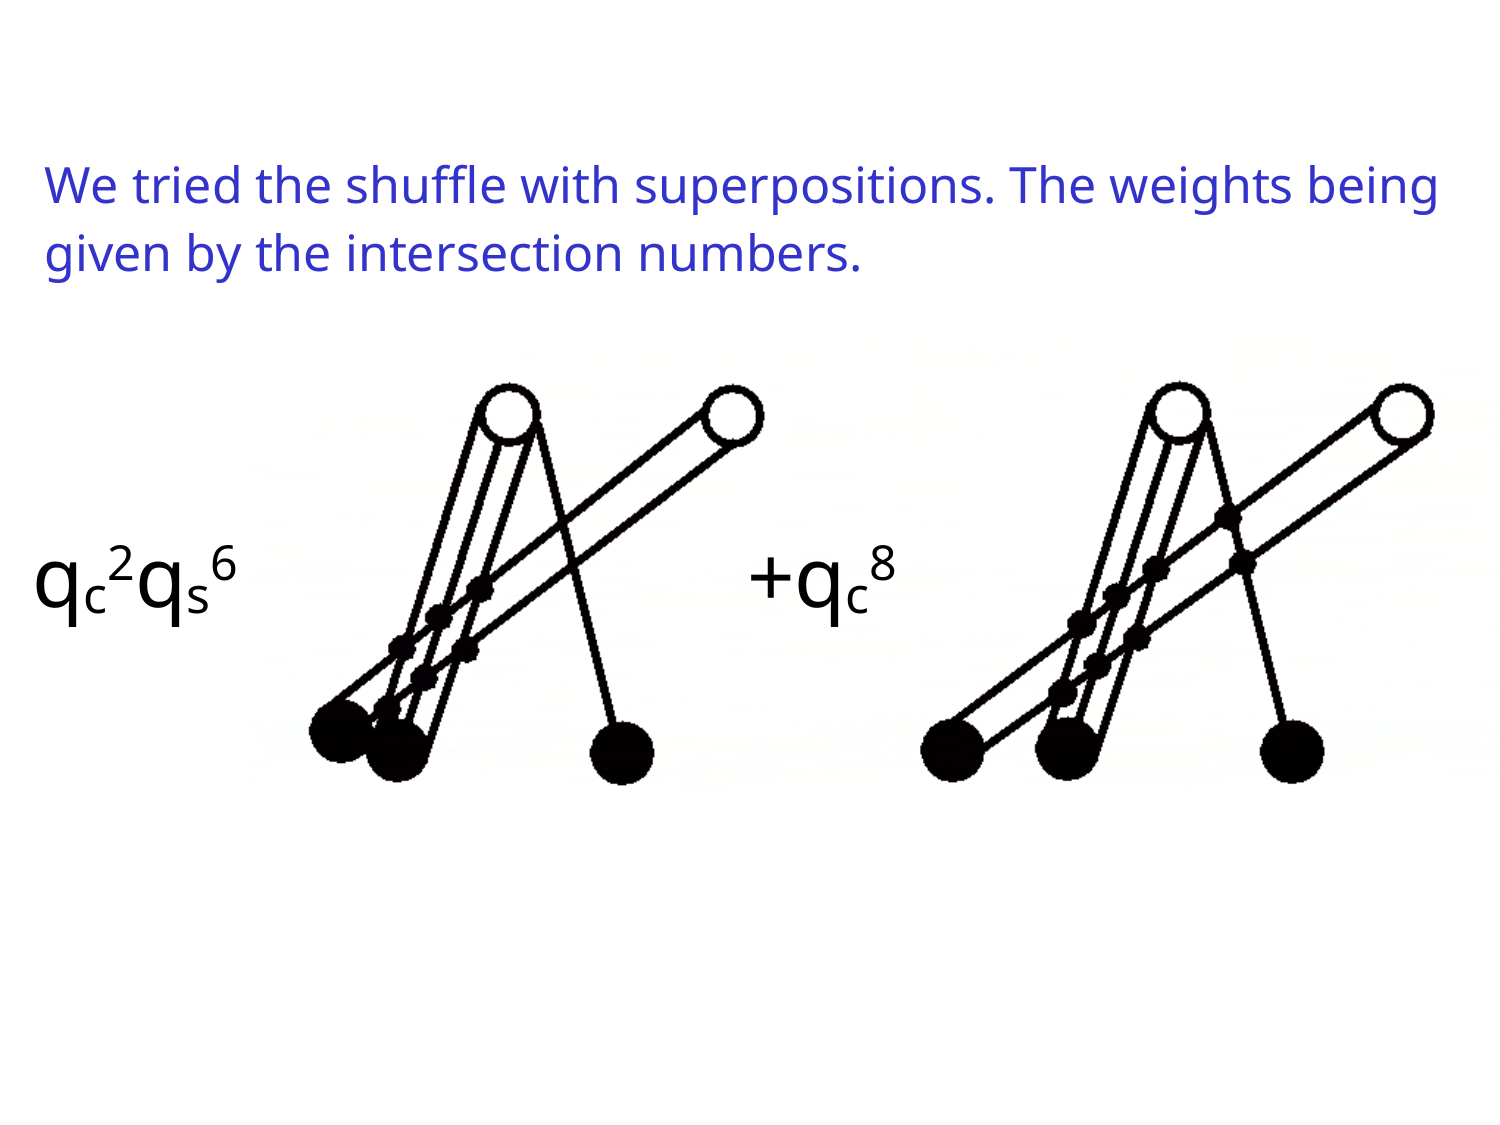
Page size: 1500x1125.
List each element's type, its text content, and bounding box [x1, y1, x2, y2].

text_box qc2qs6 [17, 513, 246, 657]
picture [246, 341, 1500, 791]
text_box +qc8 [732, 513, 939, 657]
text_box We tried the shuffle with superpositions. The weights being given by the intersection numbers. [29, 142, 1480, 278]
